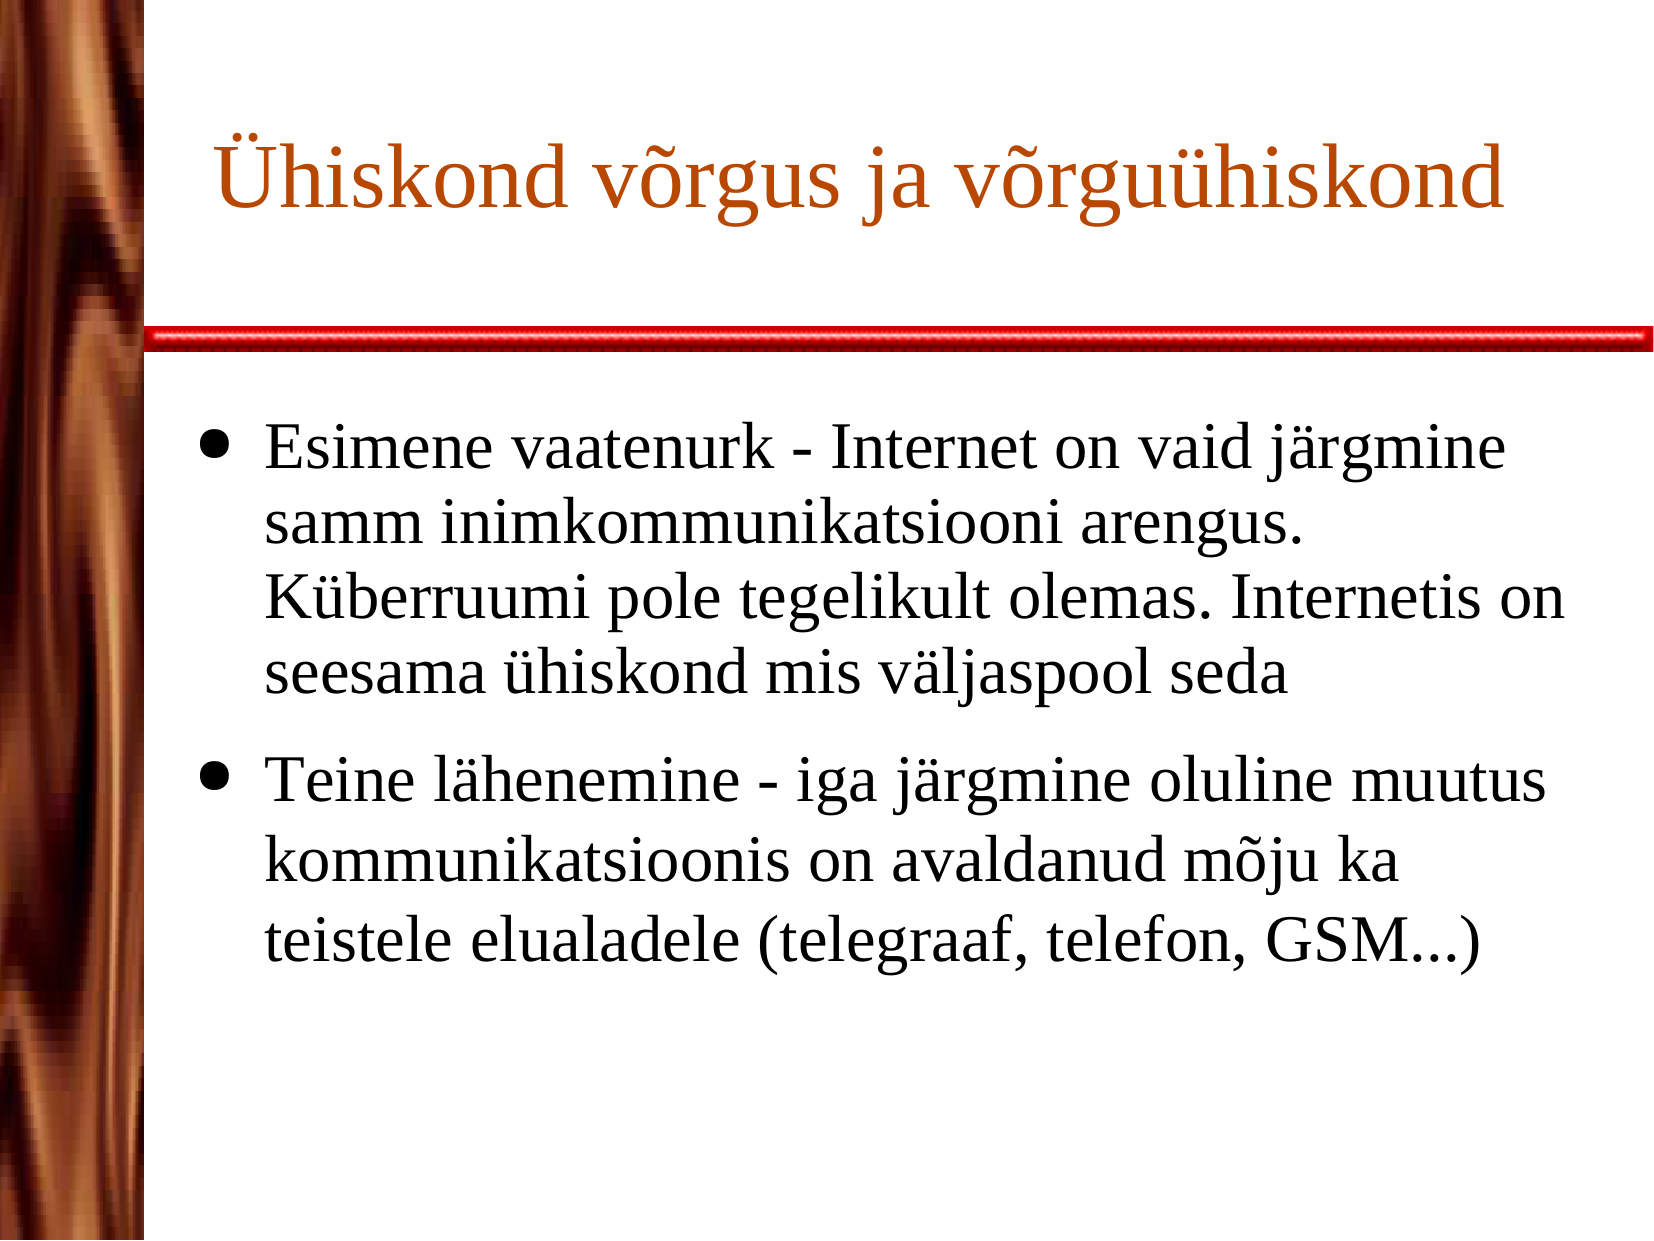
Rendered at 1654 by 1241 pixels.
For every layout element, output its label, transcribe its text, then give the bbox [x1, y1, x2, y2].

picture [0, 0, 1654, 1240]
list Esimene vaatenurk - Internet on vaid järgmine samm inimkommunikatsiooni arengus. Küberruumi pole tegelikult olemas. Internetis on seesama ühiskond mis väljaspool seda Teine lähenemine - iga järgmine oluline muutus kommunikatsioonis on avaldanud mõju ka teistele elualadele (telegraaf, telefon, GSM...) [183, 408, 1595, 1190]
title Ühiskond võrgus ja võrguühiskond [154, 72, 1567, 279]
